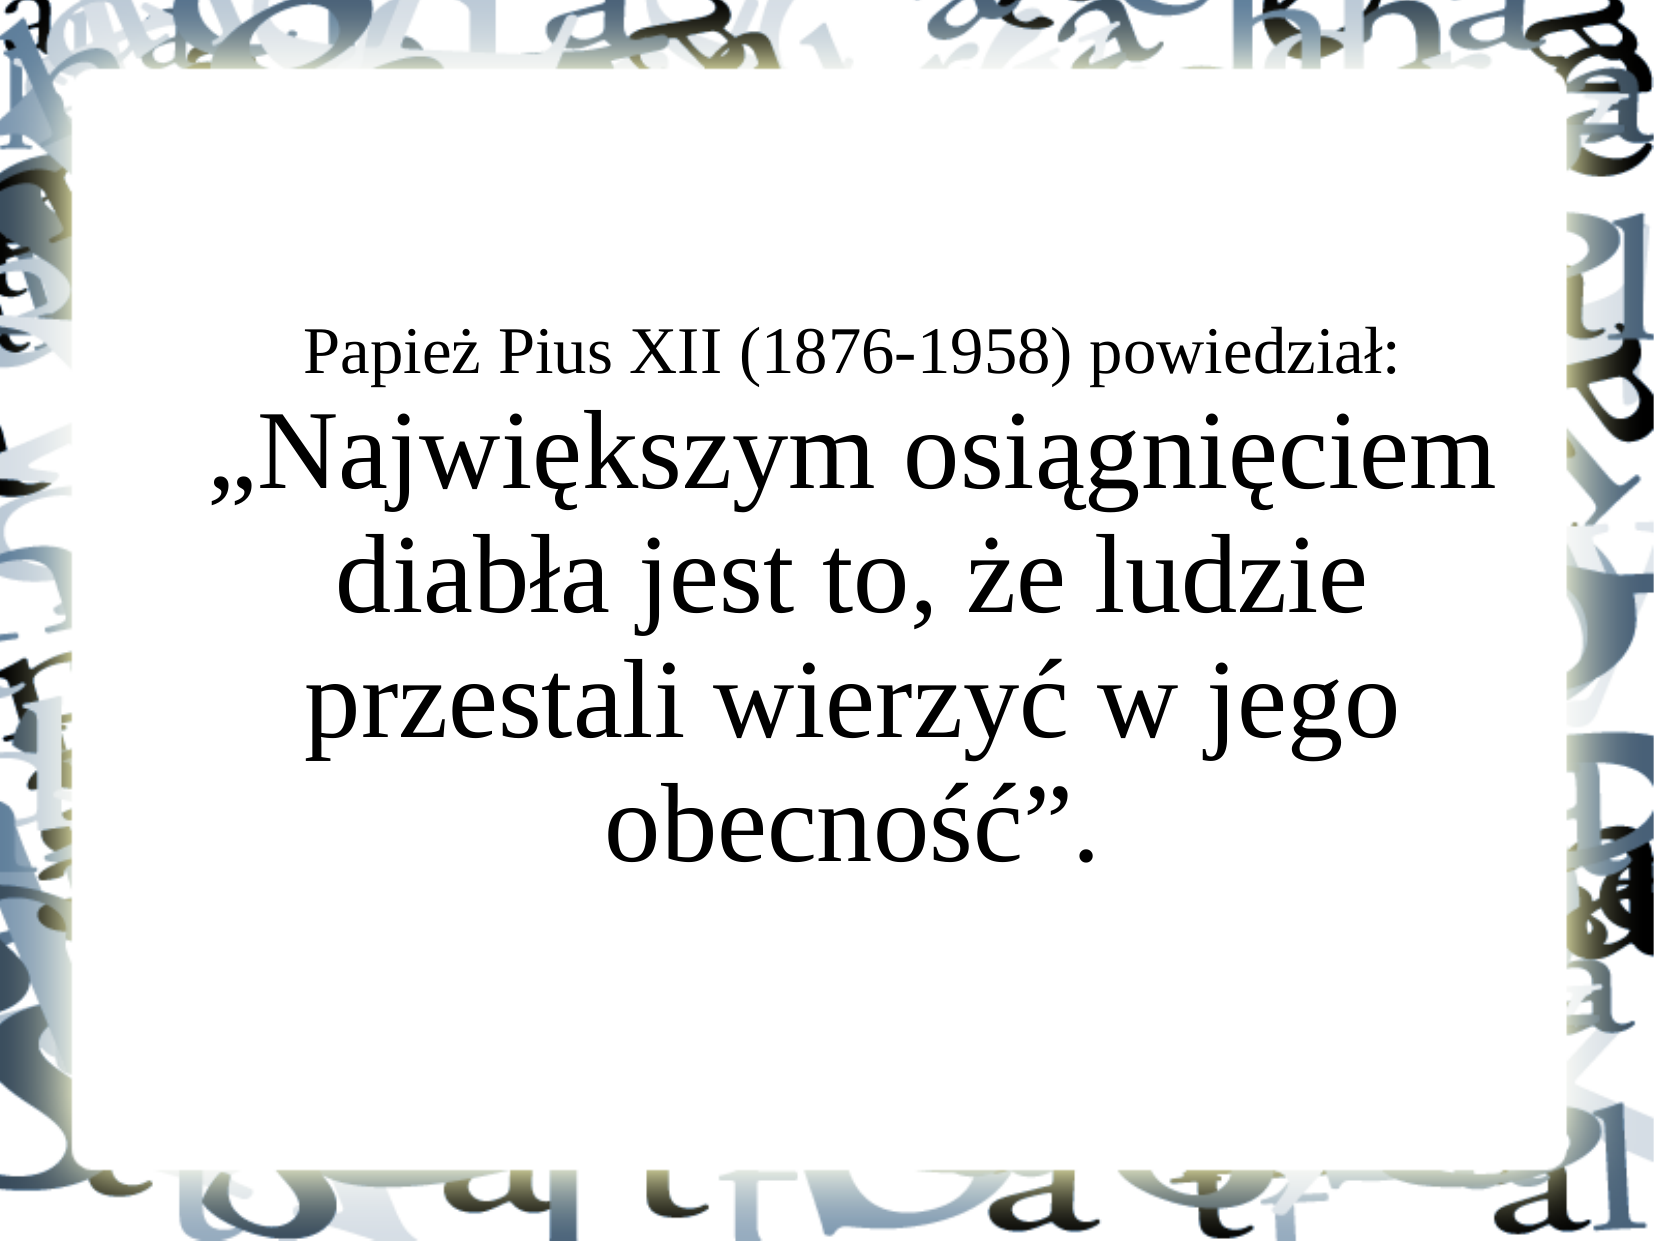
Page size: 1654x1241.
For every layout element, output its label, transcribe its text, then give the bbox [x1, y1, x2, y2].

picture [0, 0, 1654, 1241]
list Papież Pius XII (1876-1958) powiedział: „Największym osiągnięciem diabła jest to, że ludzie przestali wierzyć w jego obecność”. [106, 313, 1530, 1133]
